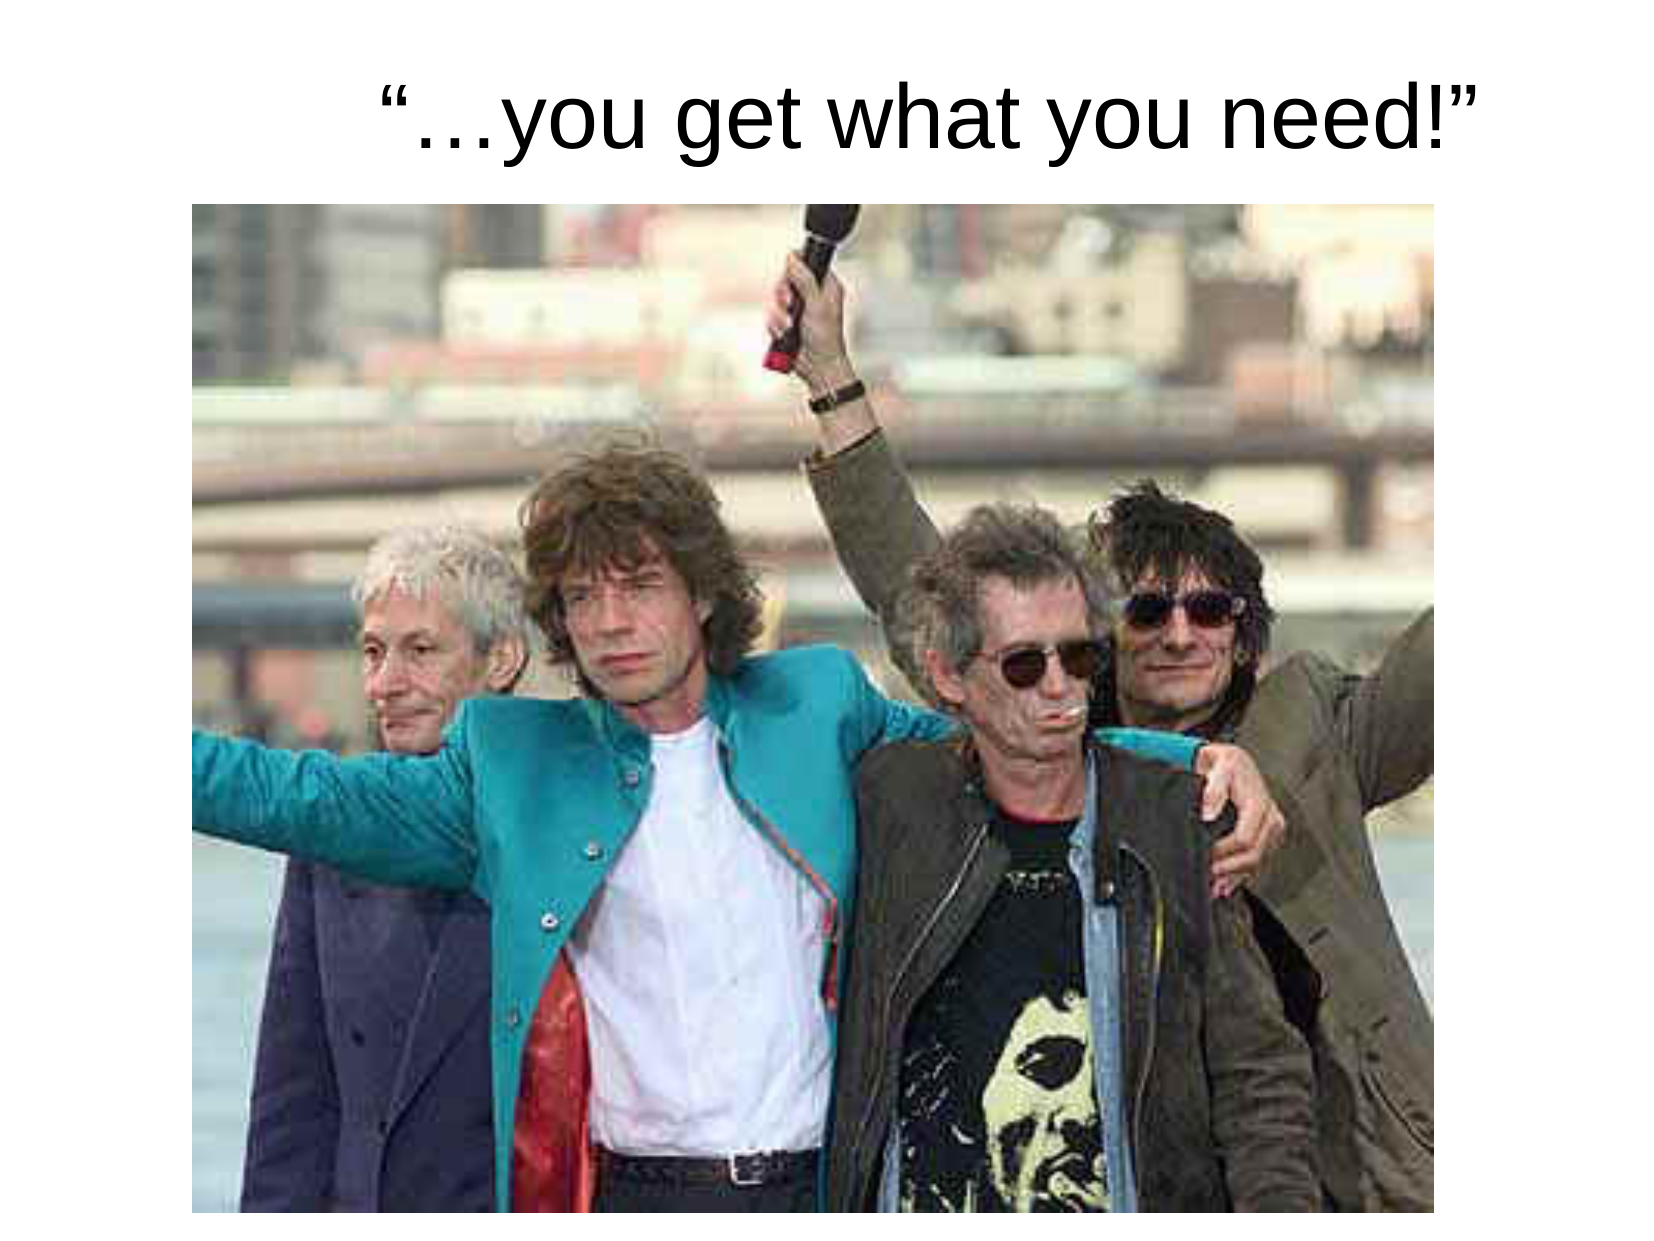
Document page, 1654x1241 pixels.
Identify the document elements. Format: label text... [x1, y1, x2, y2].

picture [192, 204, 1434, 1213]
title “…you get what you need!” [206, 13, 1654, 221]
